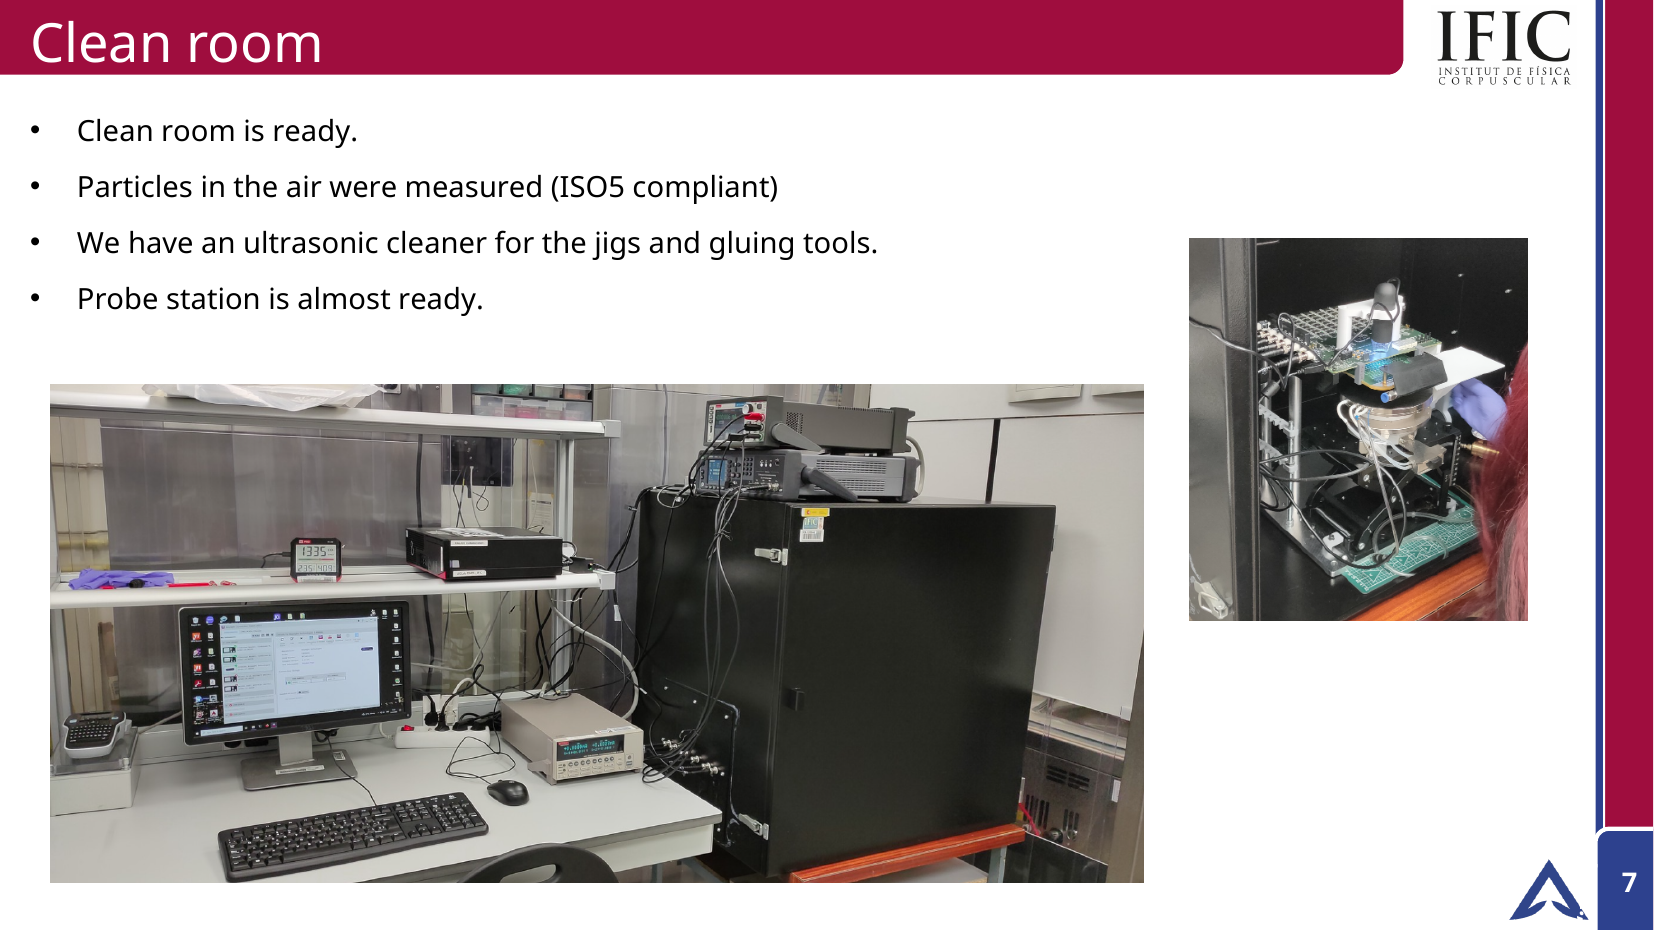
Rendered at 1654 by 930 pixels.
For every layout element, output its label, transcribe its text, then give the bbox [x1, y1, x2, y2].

text_box Clean room is ready. Particles in the air were measured (ISO5 compliant) We have an ultrasonic cleaner for the jigs and gluing tools. Probe station is almost ready. [29, 112, 1558, 317]
picture [50, 384, 1144, 883]
title Clean room [29, 7, 1359, 74]
picture [1189, 238, 1528, 621]
